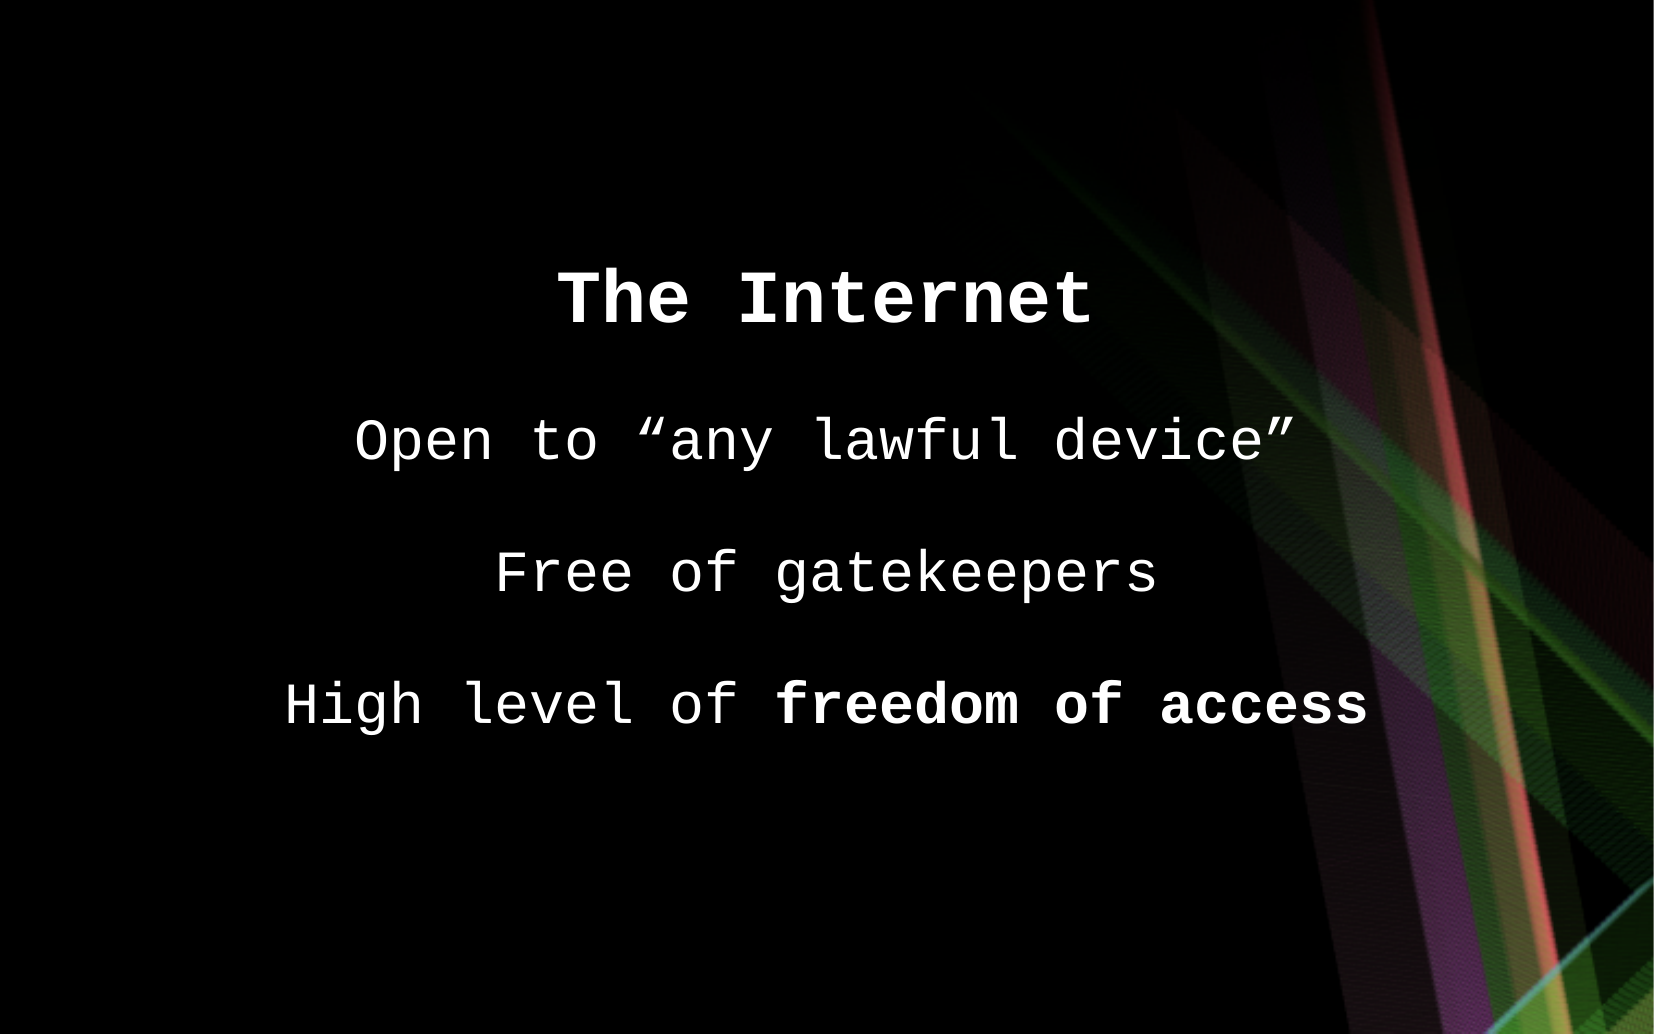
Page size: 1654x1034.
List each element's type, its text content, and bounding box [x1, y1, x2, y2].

subtitle The Internet Open to “any lawful device” Free of gatekeepers High level of freedom of access [82, 100, 1571, 901]
picture [0, 0, 1654, 1034]
